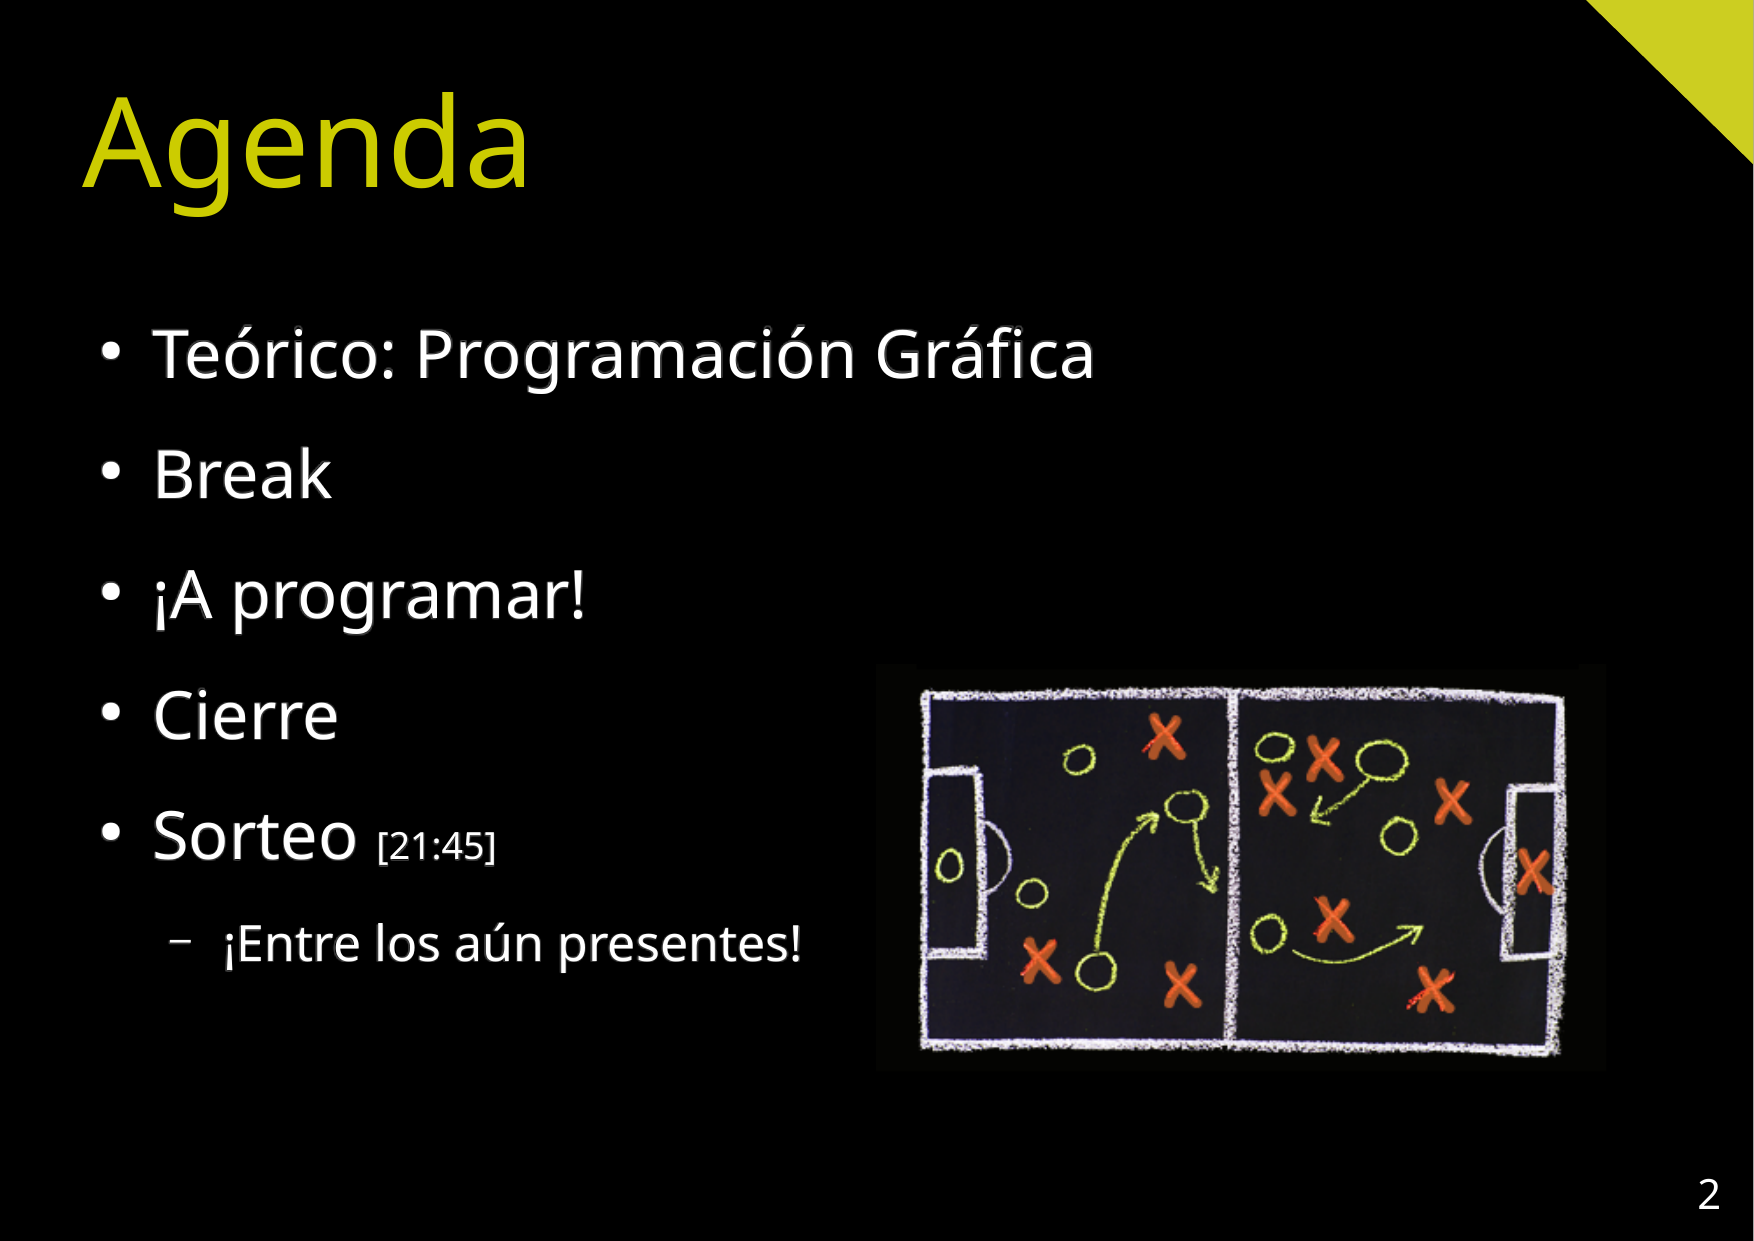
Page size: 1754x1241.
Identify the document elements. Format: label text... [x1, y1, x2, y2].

title Agenda [82, 35, 1661, 243]
picture [875, 664, 1607, 1087]
list Teórico: Programación Gráfica Break ¡A programar! Cierre Sorteo [21:45] ¡Entre los aún presentes! [81, 307, 1660, 1126]
